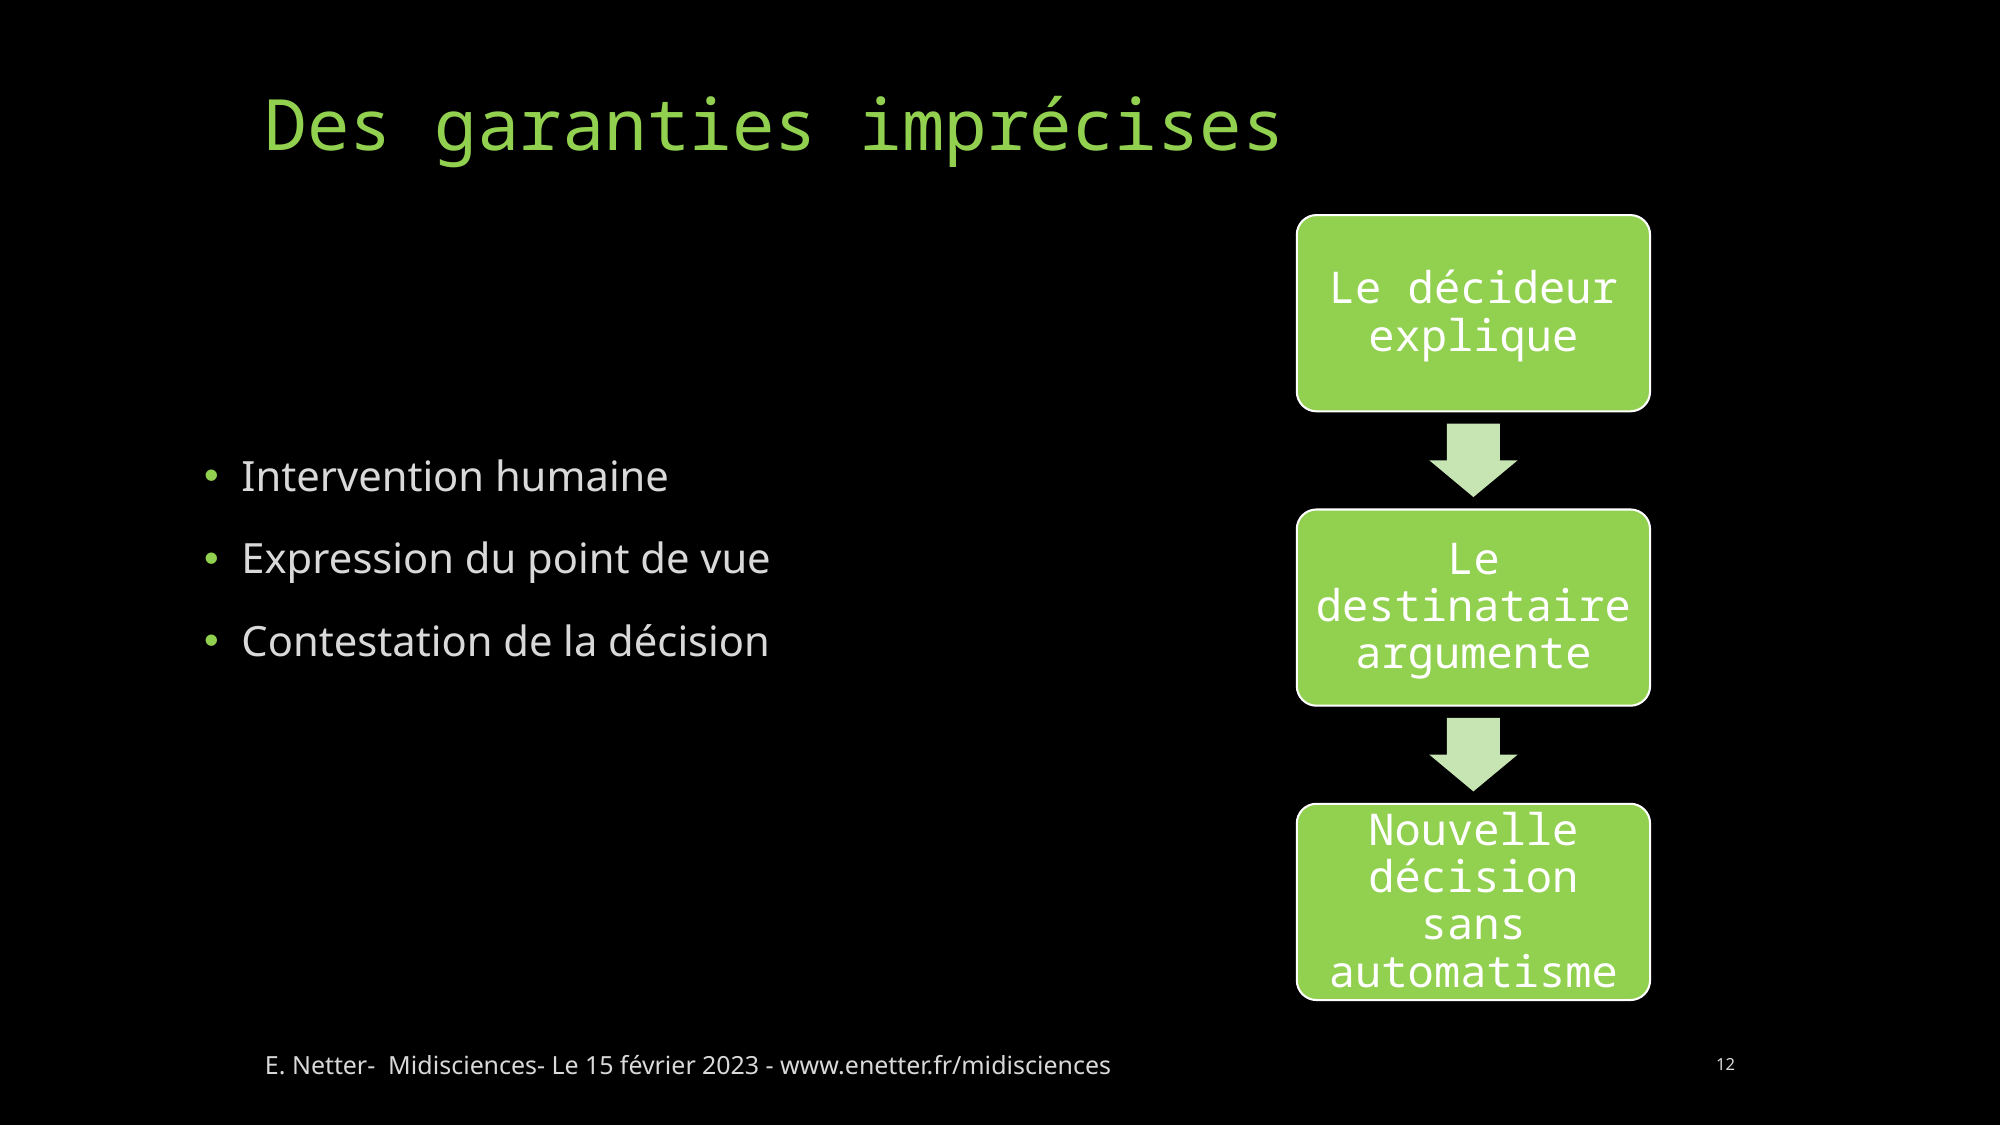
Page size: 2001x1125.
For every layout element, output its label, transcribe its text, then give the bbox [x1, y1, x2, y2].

text_box Le destinataire argumente [1296, 509, 1651, 706]
text_box Le décideur explique [1296, 215, 1651, 412]
list Intervention humaine Expression du point de vue Contestation de la décision [189, 447, 902, 771]
text_box [1429, 717, 1518, 792]
text_box [1429, 423, 1518, 498]
slide_number <numéro> [1612, 1043, 1750, 1086]
title Des garanties imprécises [249, 71, 1750, 174]
text_box Nouvelle décision sans automatisme [1296, 803, 1651, 1001]
footer E. Netter- Midisciences- Le 15 février 2023 - www.enetter.fr/midisciences [249, 1043, 1379, 1086]
